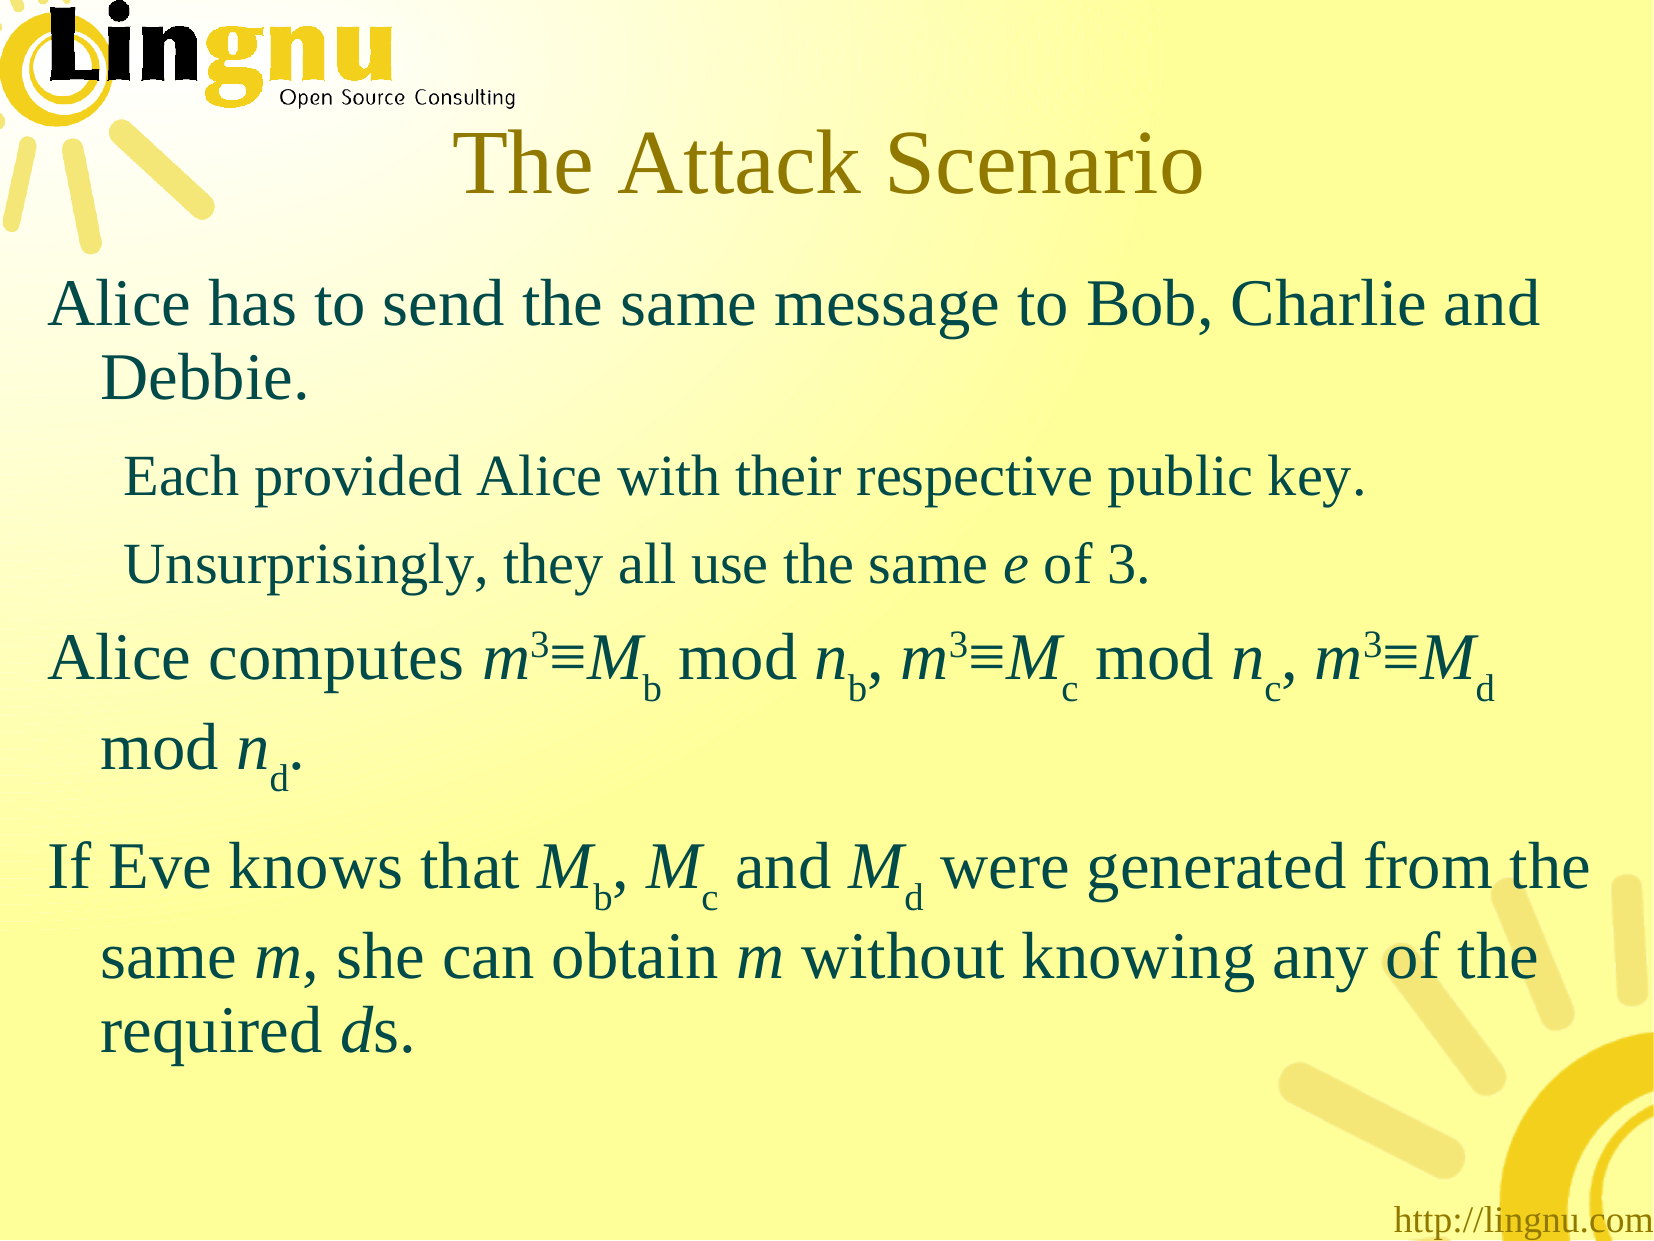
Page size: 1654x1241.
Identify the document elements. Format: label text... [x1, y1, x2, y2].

title The Attack Scenario [123, 58, 1536, 265]
picture [0, 0, 516, 256]
picture [1256, 871, 1654, 1241]
list Alice has to send the same message to Bob, Charlie and Debbie. Each provided Alice with their respective public key. Unsurprisingly, they all use the same e of 3. Alice computes m3≡Mb mod nb, m3≡Mc mod nc, m3≡Md mod nd. If Eve knows that Mb, Mc and Md were generated from the same m, she can obtain m without knowing any of the required ds. [29, 265, 1625, 1127]
